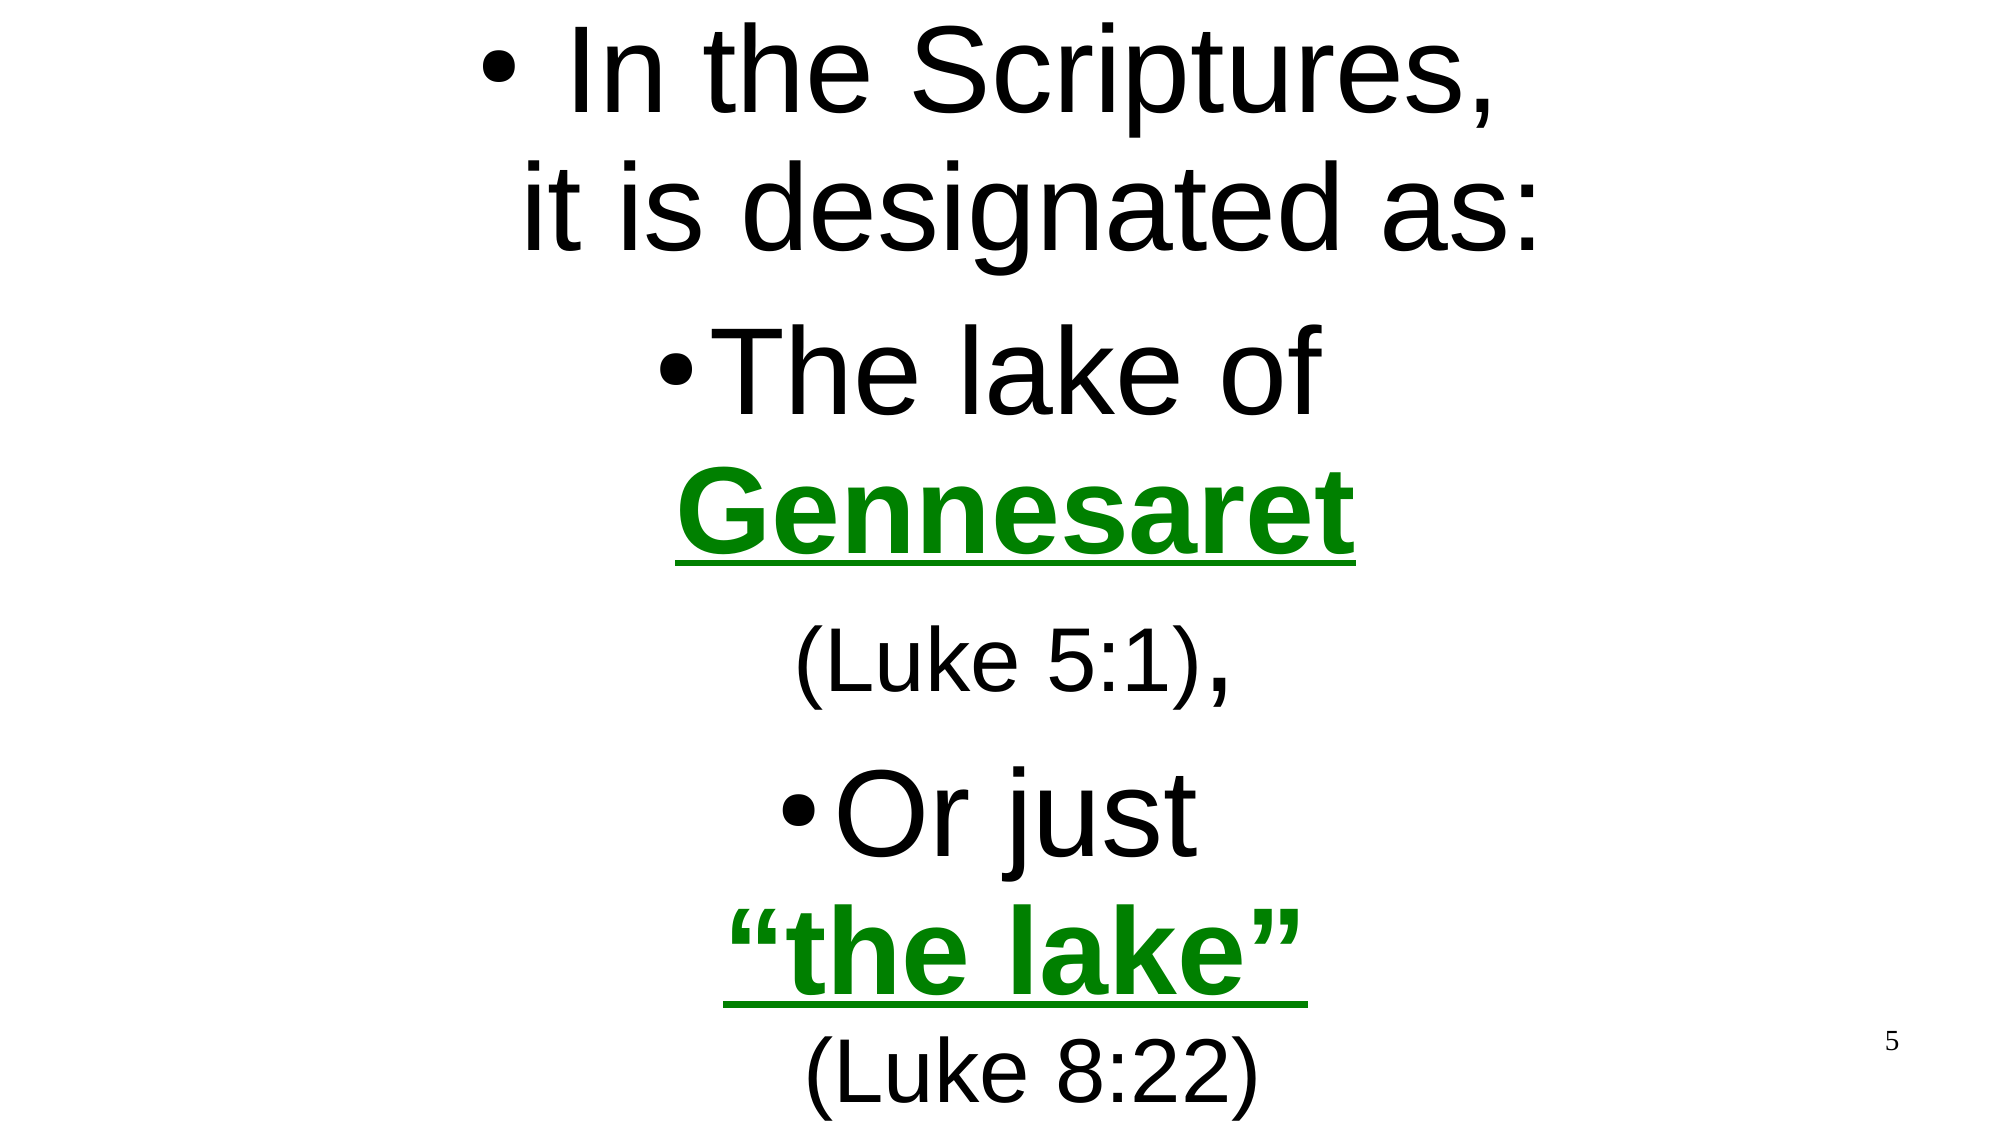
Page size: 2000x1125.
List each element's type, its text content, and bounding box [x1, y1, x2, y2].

list In the Scriptures, it is designated as: The lake of Gennesaret (Luke 5:1), Or just “the lake” (Luke 8:22) [0, 0, 1996, 1123]
